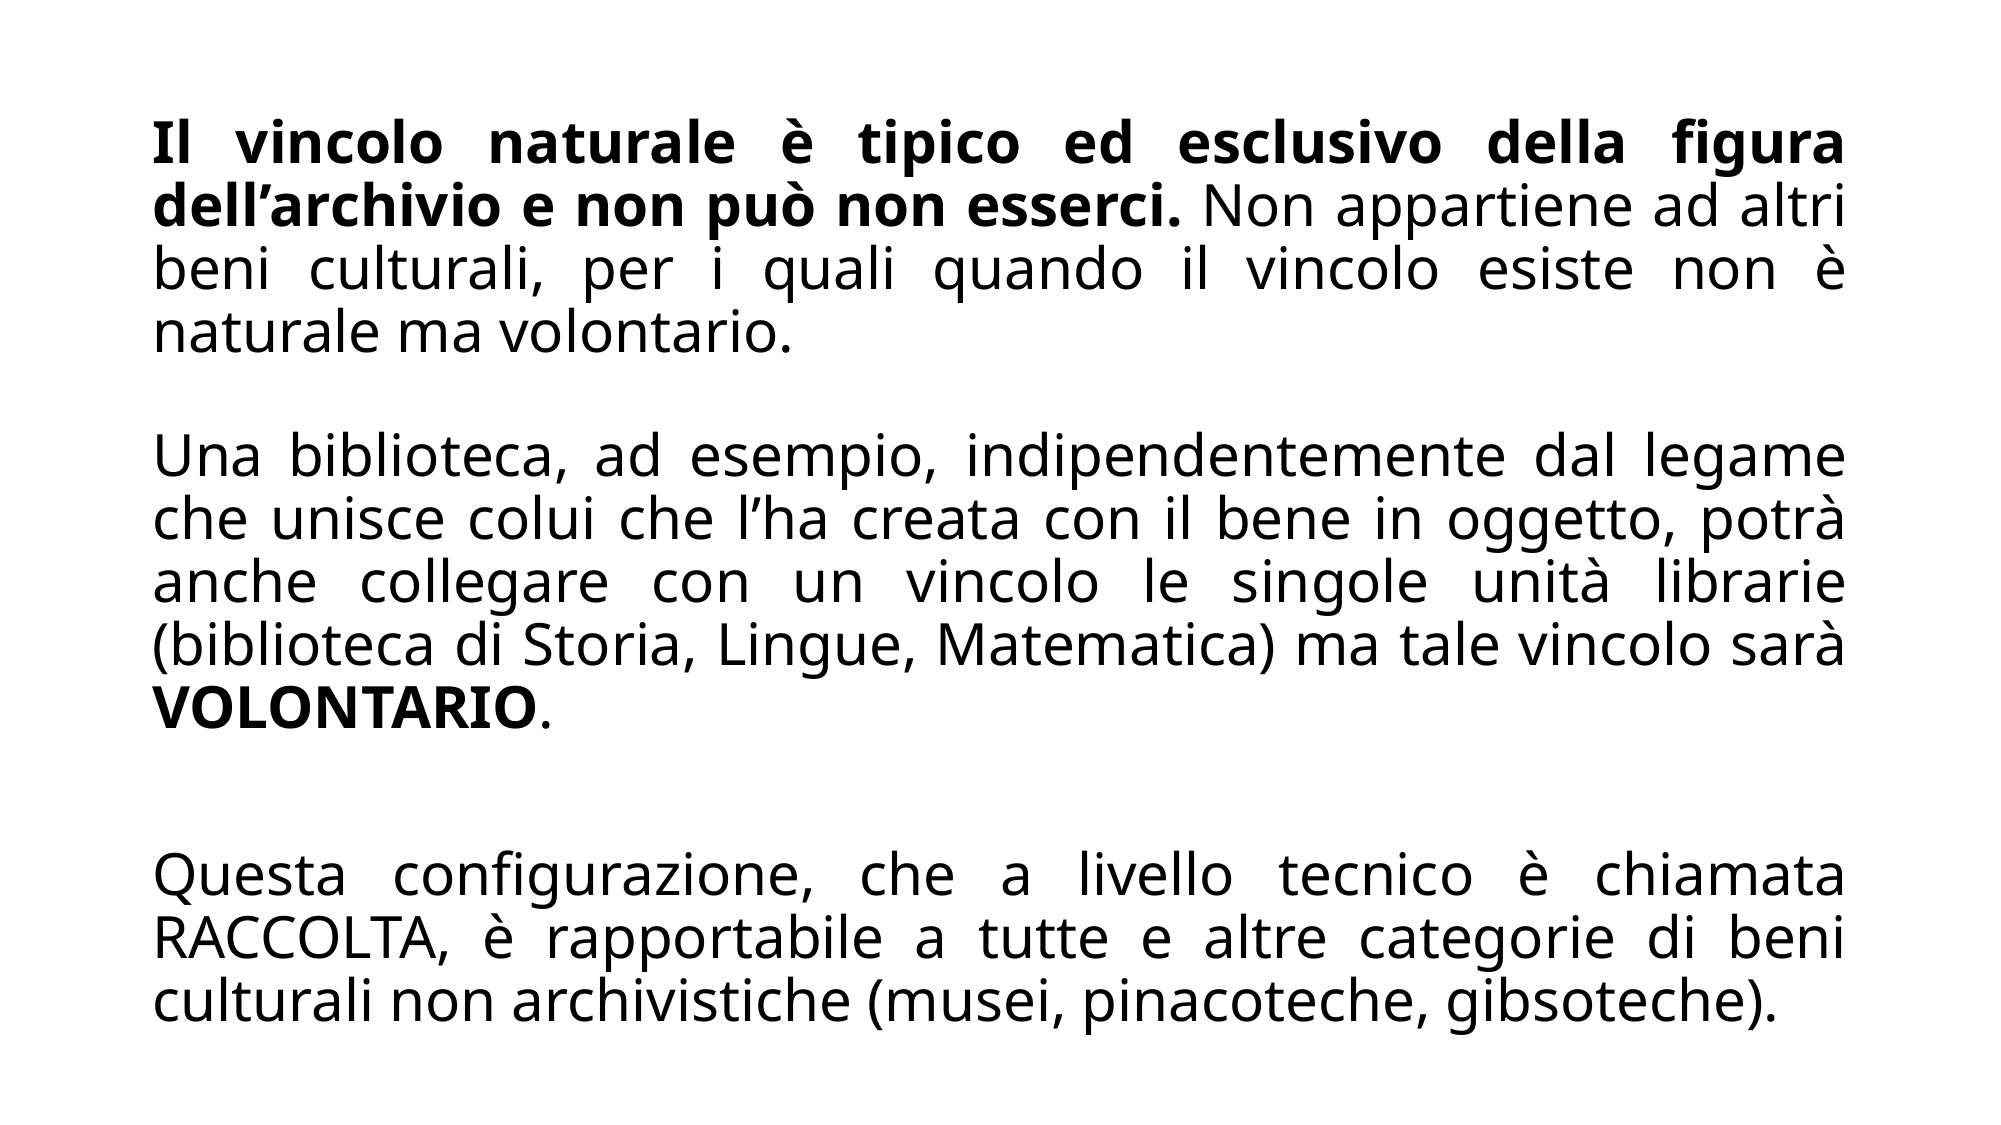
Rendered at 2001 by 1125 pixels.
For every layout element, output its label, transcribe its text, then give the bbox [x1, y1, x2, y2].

list Una biblioteca, ad esempio, indipendentemente dal legame che unisce colui che l’ha creata con il bene in oggetto, potrà anche collegare con un vincolo le singole unità librarie (biblioteca di Storia, Lingue, Matematica) ma tale vincolo sarà VOLONTARIO. Questa configurazione, che a livello tecnico è chiamata RACCOLTA, è rapportabile a tutte e altre categorie di beni culturali non archivistiche (musei, pinacoteche, gibsoteche). [137, 418, 1863, 1014]
title Il vincolo naturale è tipico ed esclusivo della figura dell’archivio e non può non esserci. Non appartiene ad altri beni culturali, per i quali quando il vincolo esiste non è naturale ma volontario. [137, 59, 1863, 418]
